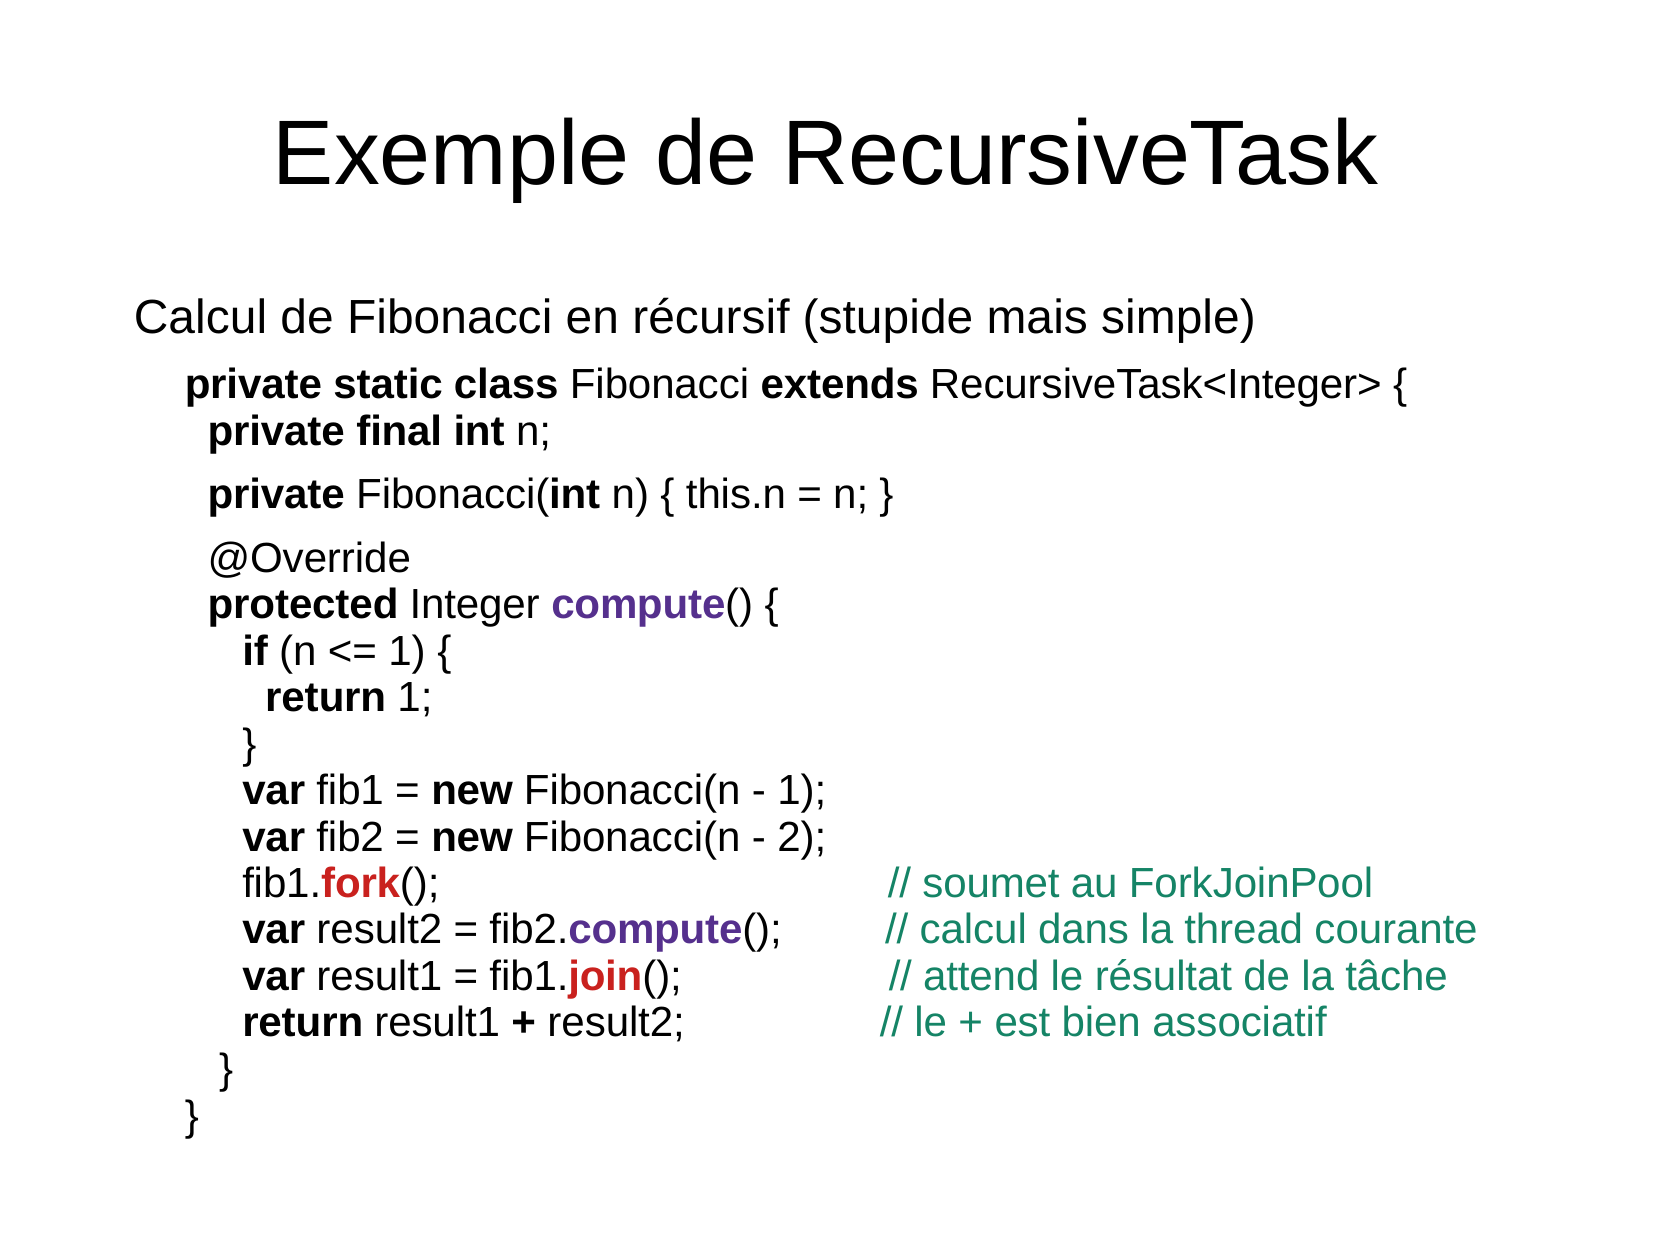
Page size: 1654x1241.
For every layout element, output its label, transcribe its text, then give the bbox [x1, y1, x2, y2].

title Exemple de RecursiveTask [82, 49, 1571, 257]
list Calcul de Fibonacci en récursif (stupide mais simple) private static class Fibonacci extends RecursiveTask<Integer> { private final int n; private Fibonacci(int n) { this.n = n; } @Override protected Integer compute() { if (n <= 1) { return 1; } var fib1 = new Fibonacci(n - 1); var fib2 = new Fibonacci(n - 2); fib1.fork(); // soumet au ForkJoinPool var result2 = fib2.compute(); // calcul dans la thread courante var result1 = fib1.join(); // attend le résultat de la tâche return result1 + result2; // le + est bien associatif } } [82, 290, 1571, 1156]
